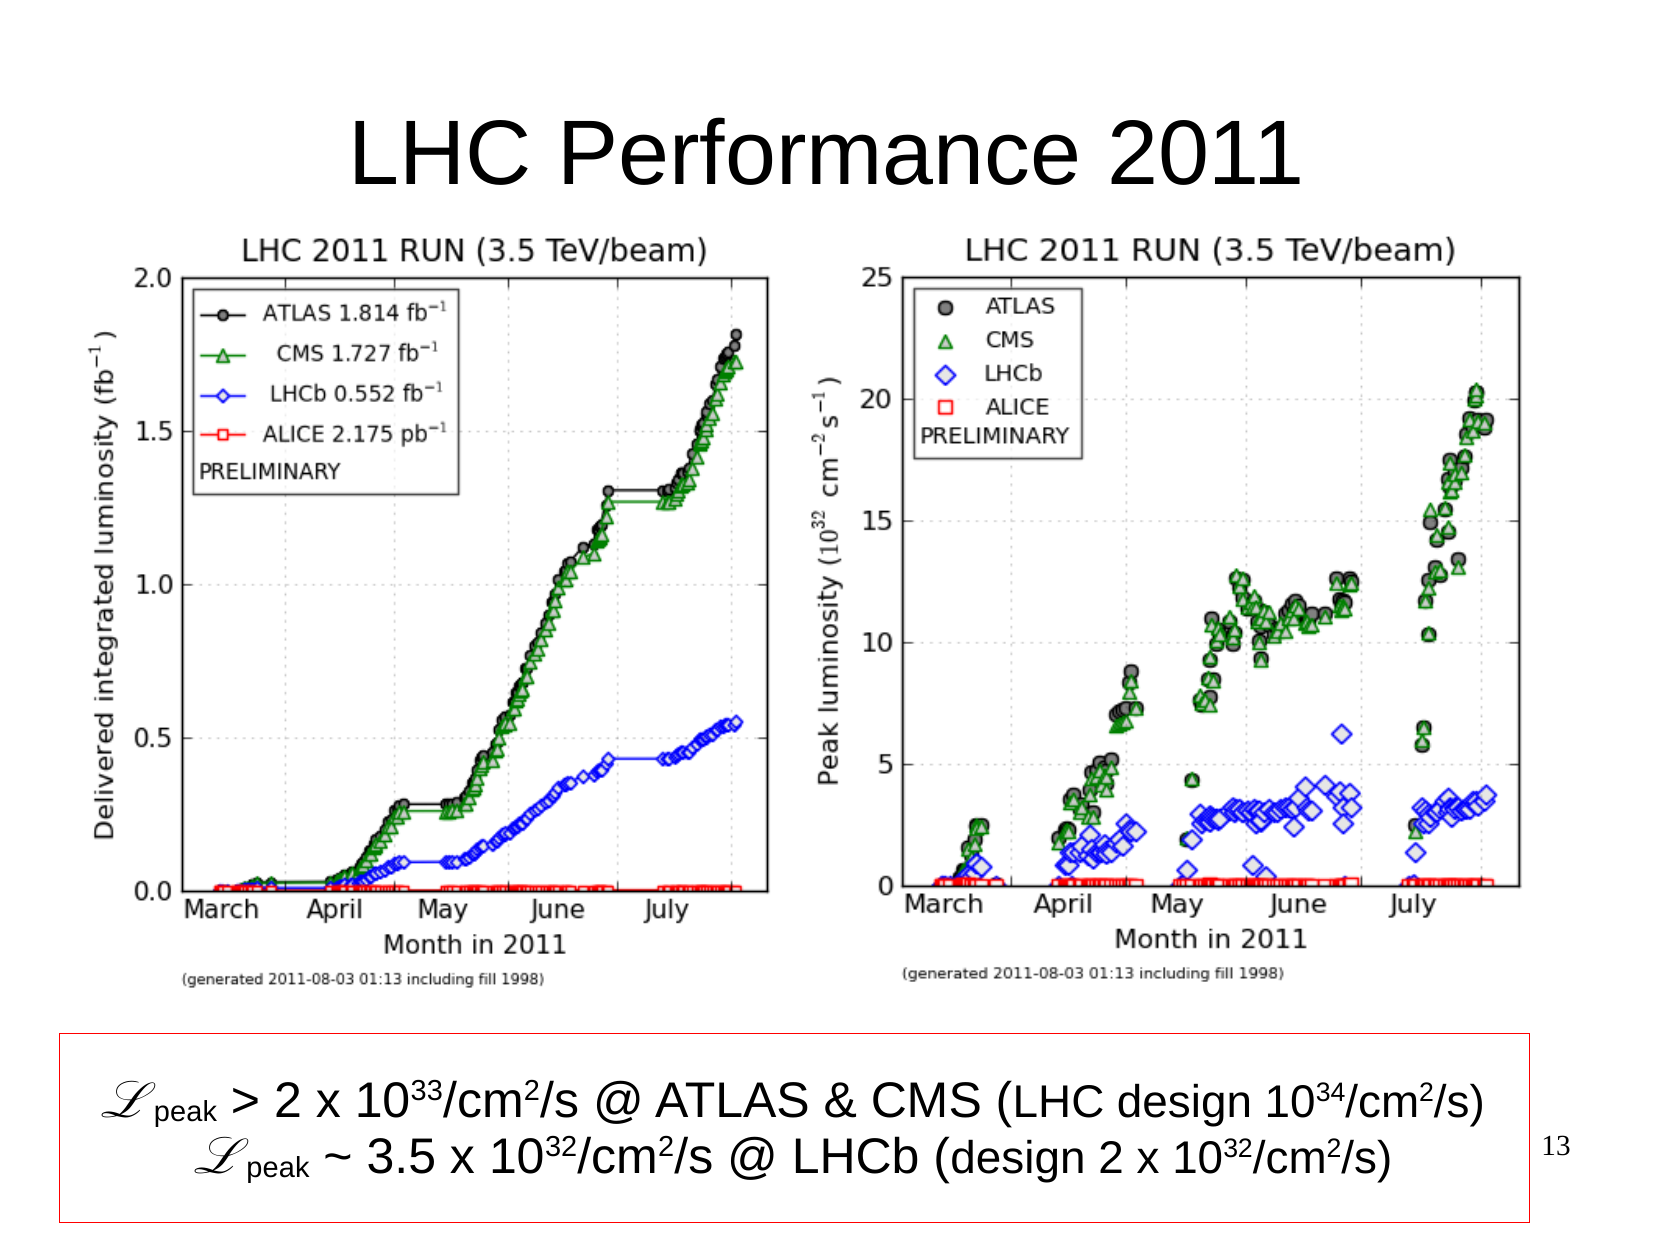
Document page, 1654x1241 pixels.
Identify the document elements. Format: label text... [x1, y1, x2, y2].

title LHC Performance 2011 [82, 56, 1571, 197]
text_box ℒpeak > 2 x 1033/cm2/s @ ATLAS & CMS (LHC design 1034/cm2/s) ℒpeak ~ 3.5 x 1032/cm2/s @ LHCb (design 2 x 1032/cm2/s) [59, 1033, 1530, 1223]
picture [65, 197, 1601, 1004]
